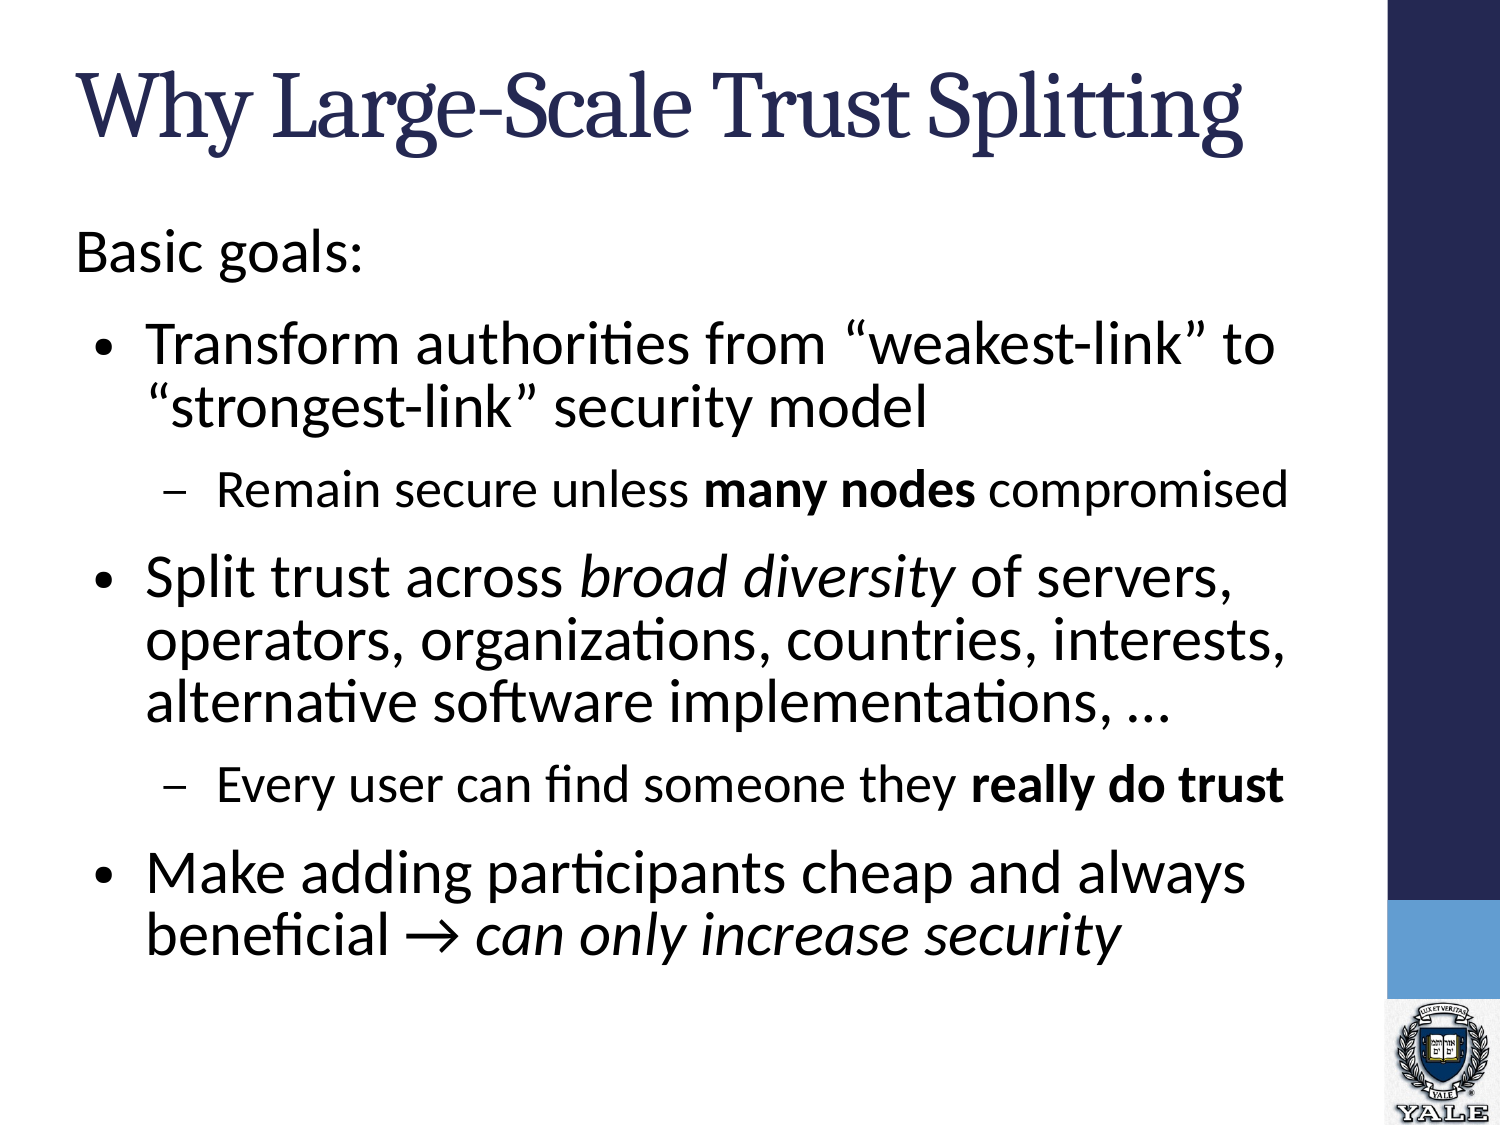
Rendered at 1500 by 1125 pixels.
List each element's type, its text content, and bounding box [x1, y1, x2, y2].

list Basic goals: Transform authorities from “weakest-link” to “strongest-link” security model Remain secure unless many nodes compromised Split trust across broad diversity of servers, operators, organizations, countries, interests, alternative software implementations, … Every user can find someone they really do trust Make adding participants cheap and always beneficial → can only increase security [75, 224, 1325, 1063]
picture [1384, 999, 1500, 1125]
title Why Large-Scale Trust Splitting [75, 12, 1325, 200]
